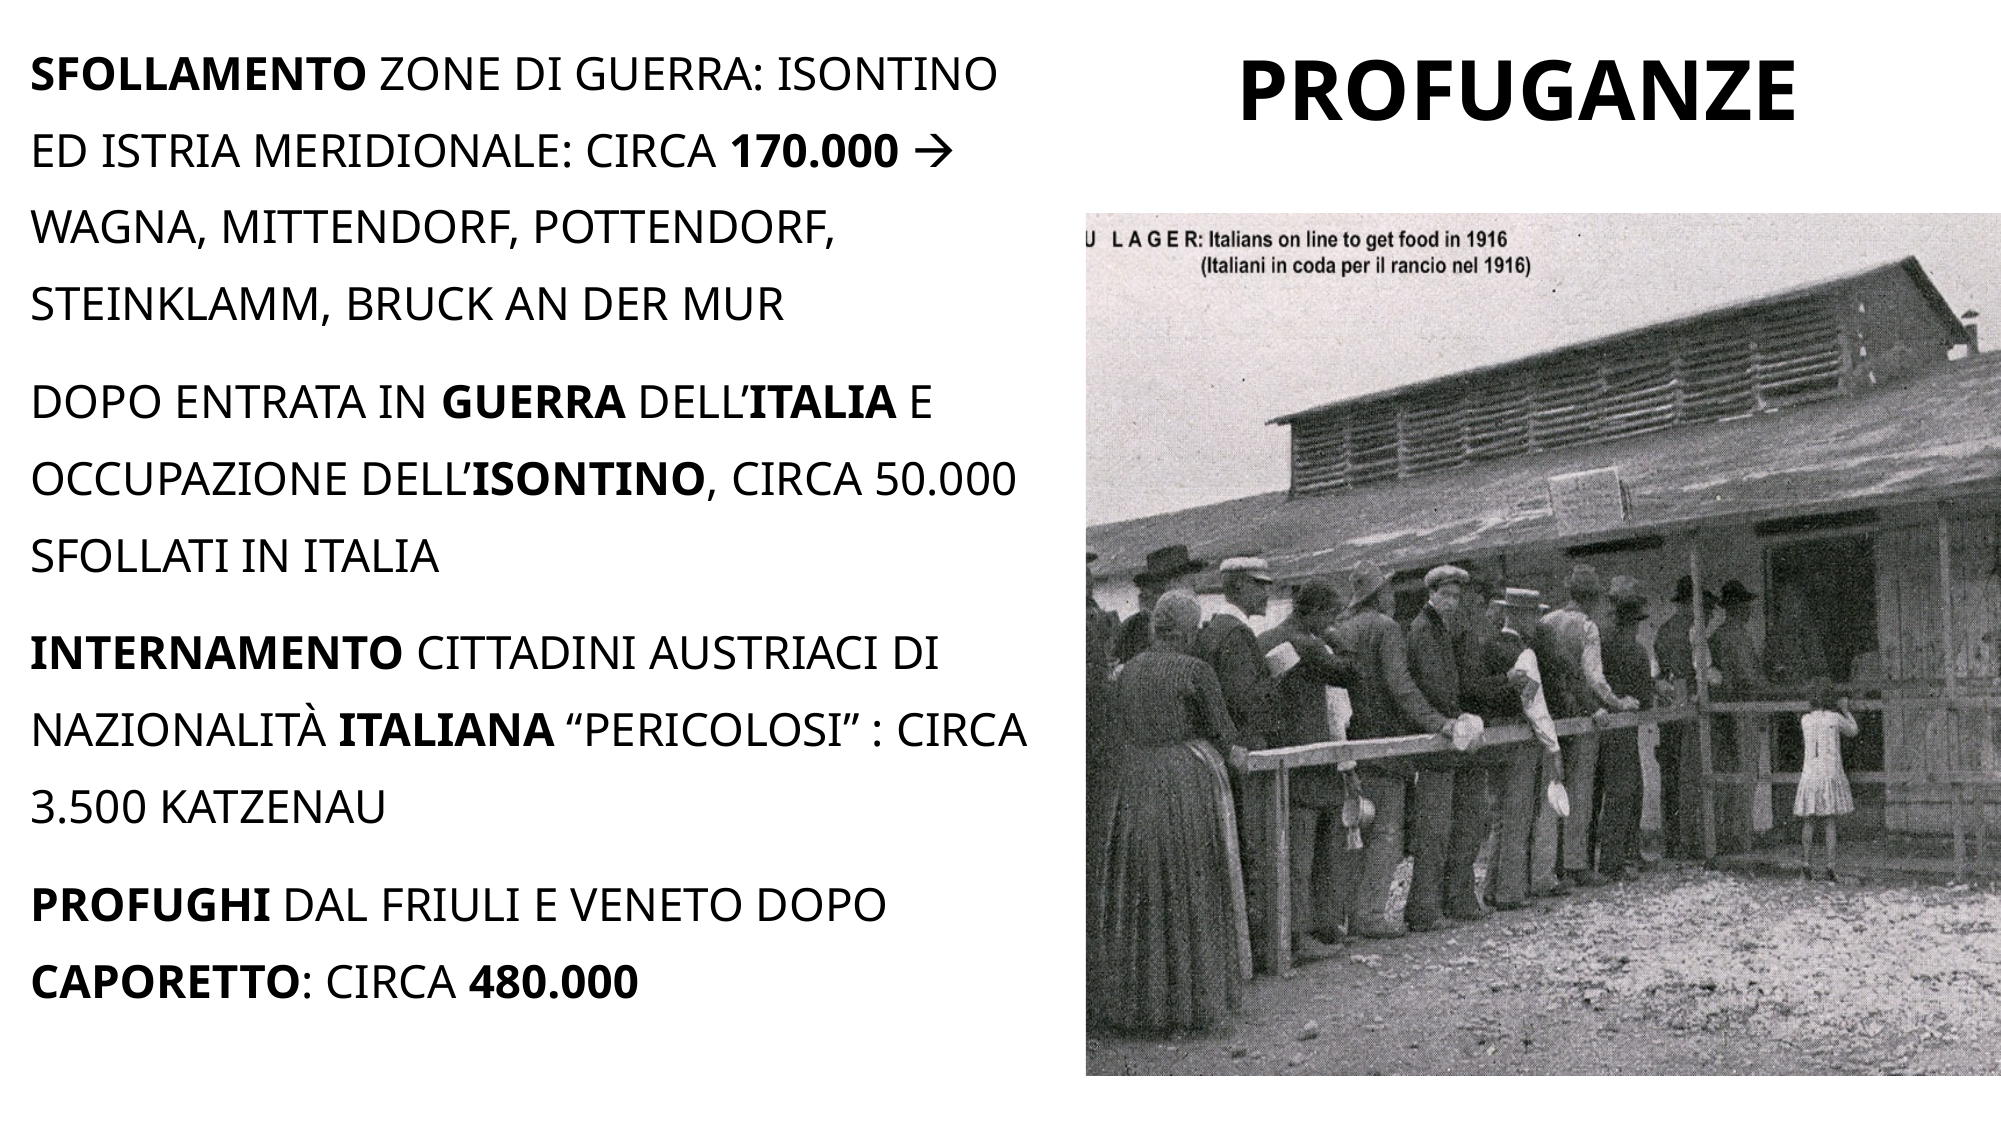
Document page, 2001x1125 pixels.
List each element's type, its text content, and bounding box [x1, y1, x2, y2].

list SFOLLAMENTO ZONE DI GUERRA: ISONTINO ED ISTRIA MERIDIONALE: CIRCA 170.000  WAGNA, MITTENDORF, POTTENDORF, STEINKLAMM, BRUCK AN DER MUR DOPO ENTRATA IN GUERRA DELL’ITALIA E OCCUPAZIONE DELL’ISONTINO, CIRCA 50.000 SFOLLATI IN ITALIA INTERNAMENTO CITTADINI AUSTRIACI DI NAZIONALITÀ ITALIANA “PERICOLOSI” : CIRCA 3.500 KATZENAU PROFUGHI DAL FRIULI E VENETO DOPO CAPORETTO: CIRCA 480.000 [15, 14, 1046, 1111]
picture [1085, 213, 2000, 1076]
title PROFUGANZE [1072, 14, 1964, 146]
